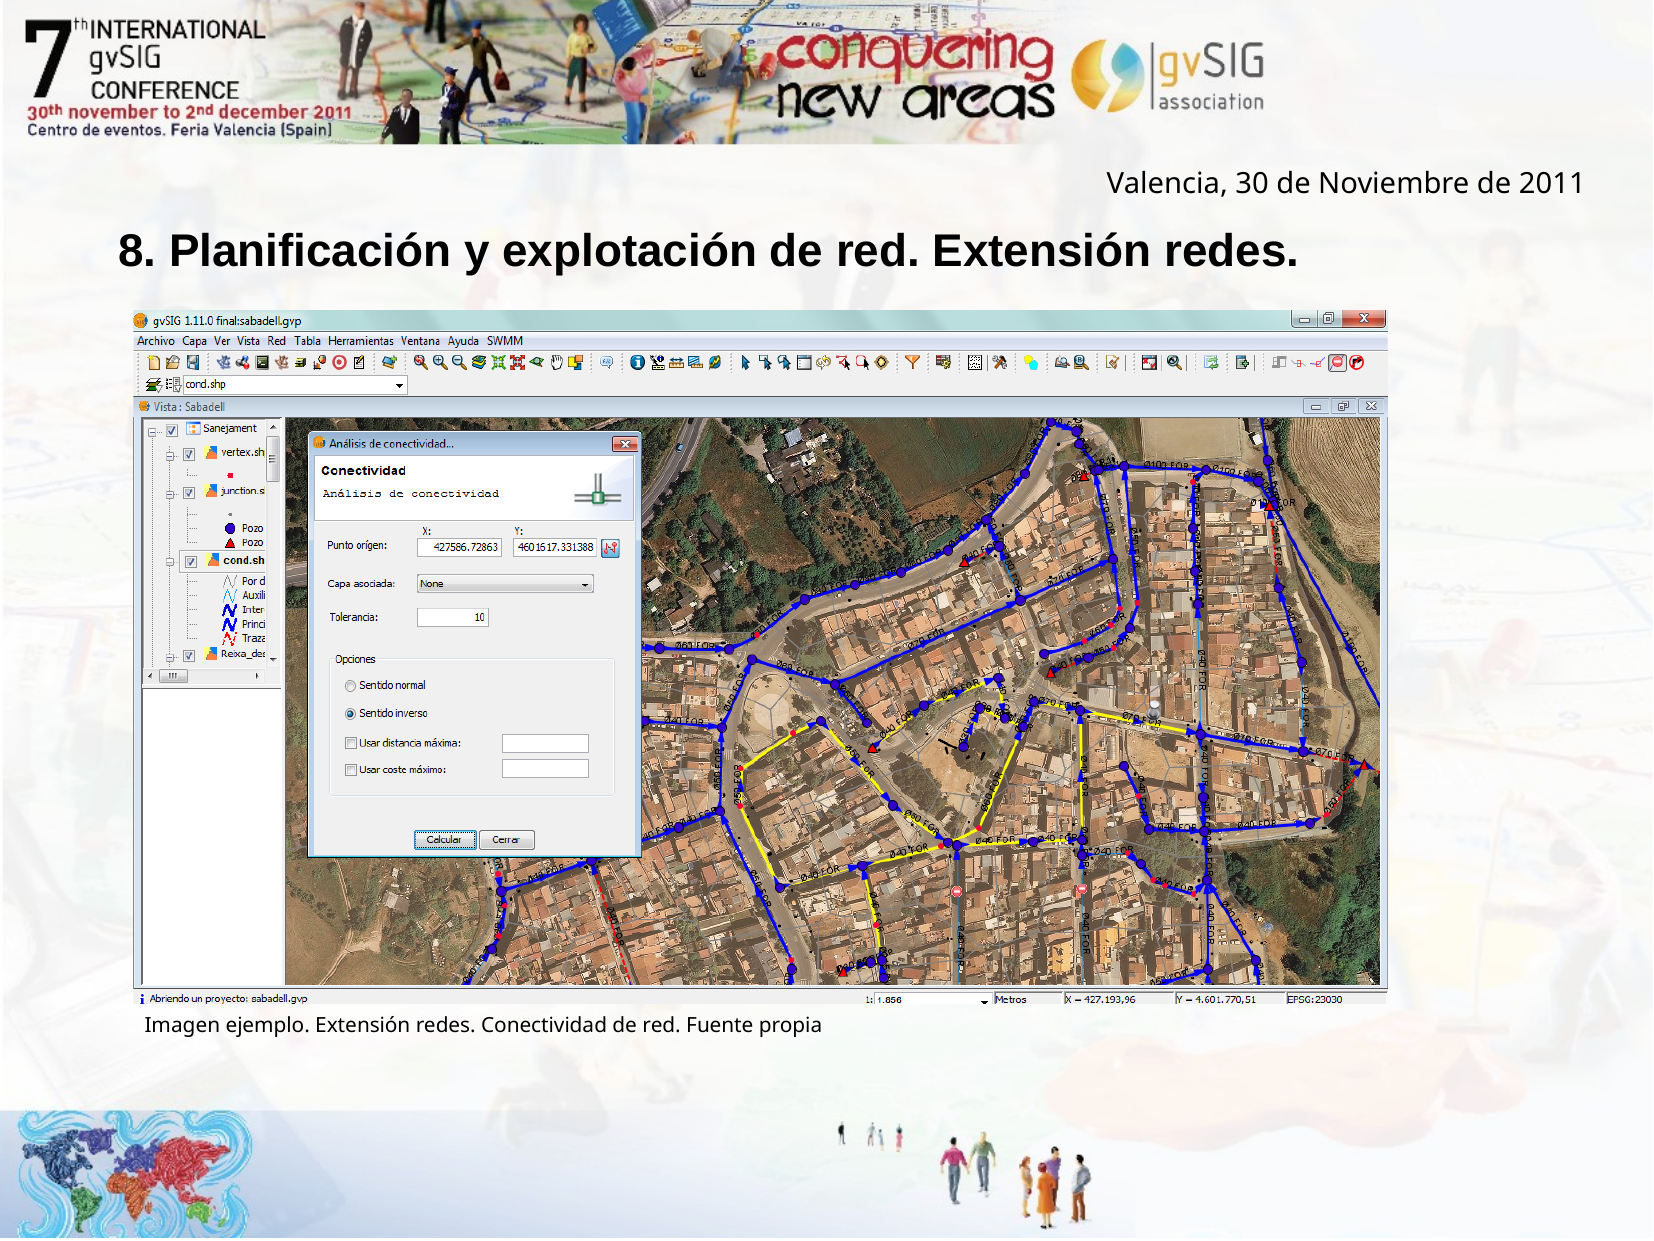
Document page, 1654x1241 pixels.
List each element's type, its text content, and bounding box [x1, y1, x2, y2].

title Imagen ejemplo. Extensión redes. Conectividad de red. Fuente propia [129, 1003, 1040, 1045]
title Valencia, 30 de Noviembre de 2011 [1051, 156, 1642, 207]
text_box 8. Planificación y explotación de red. Extensión redes. [118, 224, 1477, 277]
picture [0, 0, 1653, 1238]
